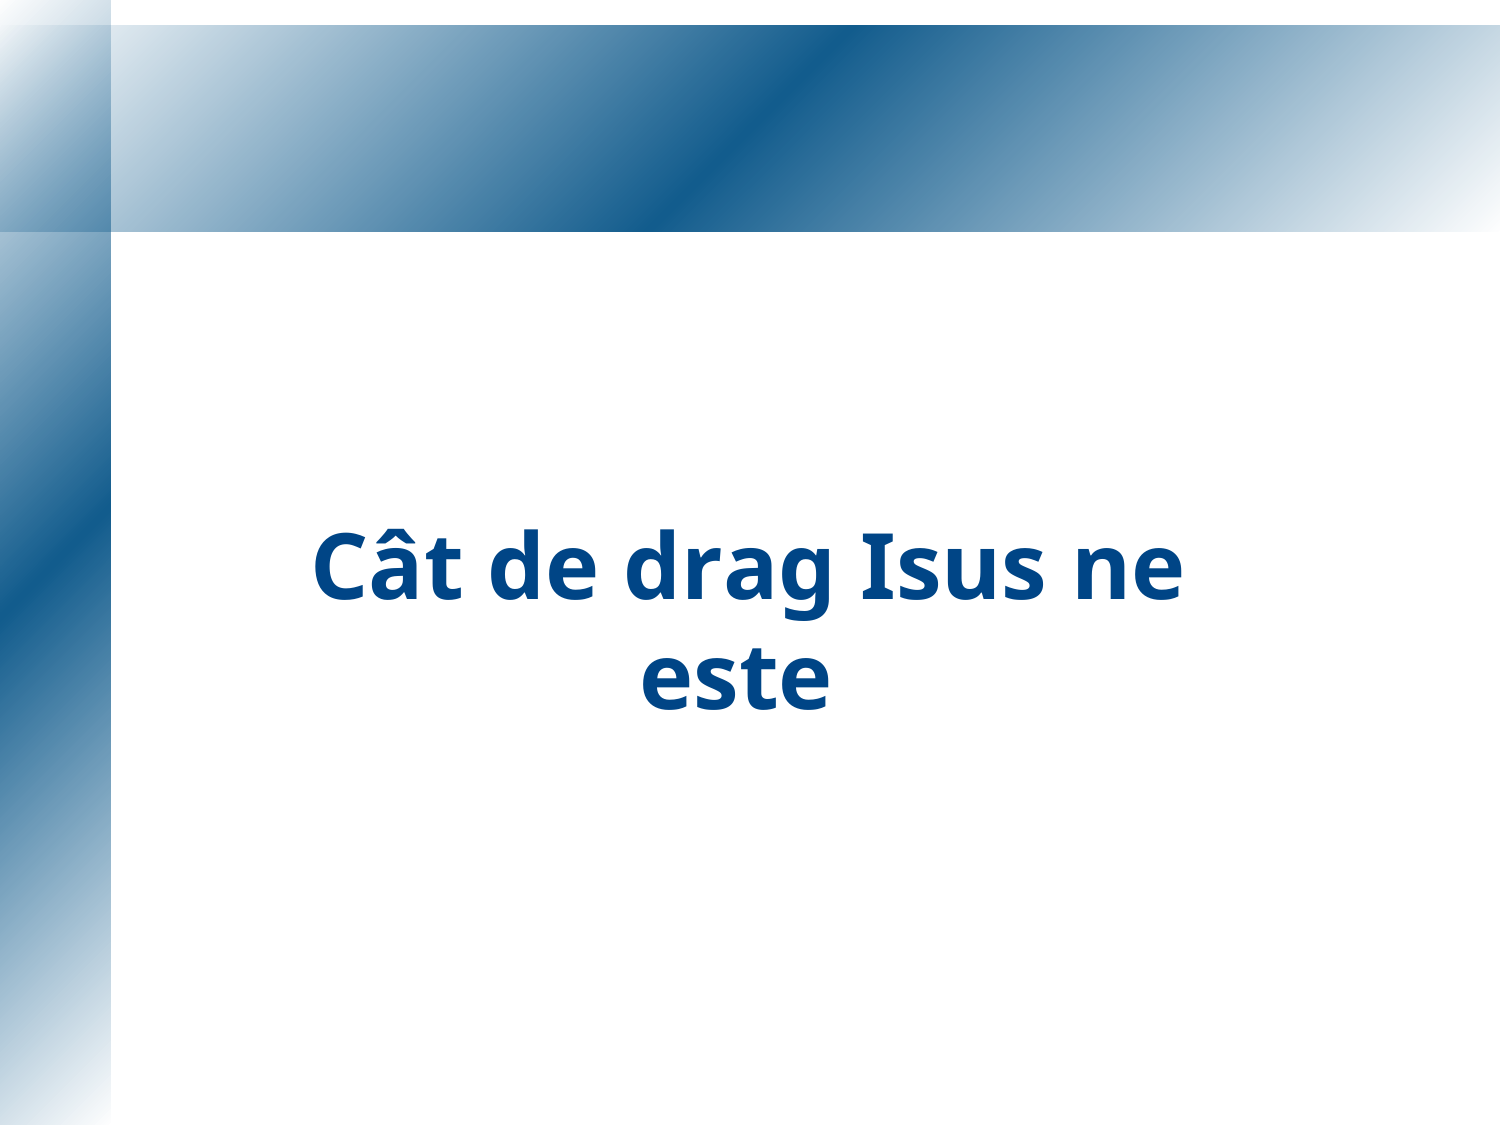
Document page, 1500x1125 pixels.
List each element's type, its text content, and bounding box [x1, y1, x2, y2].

text_box Cât de drag Isus ne este [220, 500, 1276, 625]
